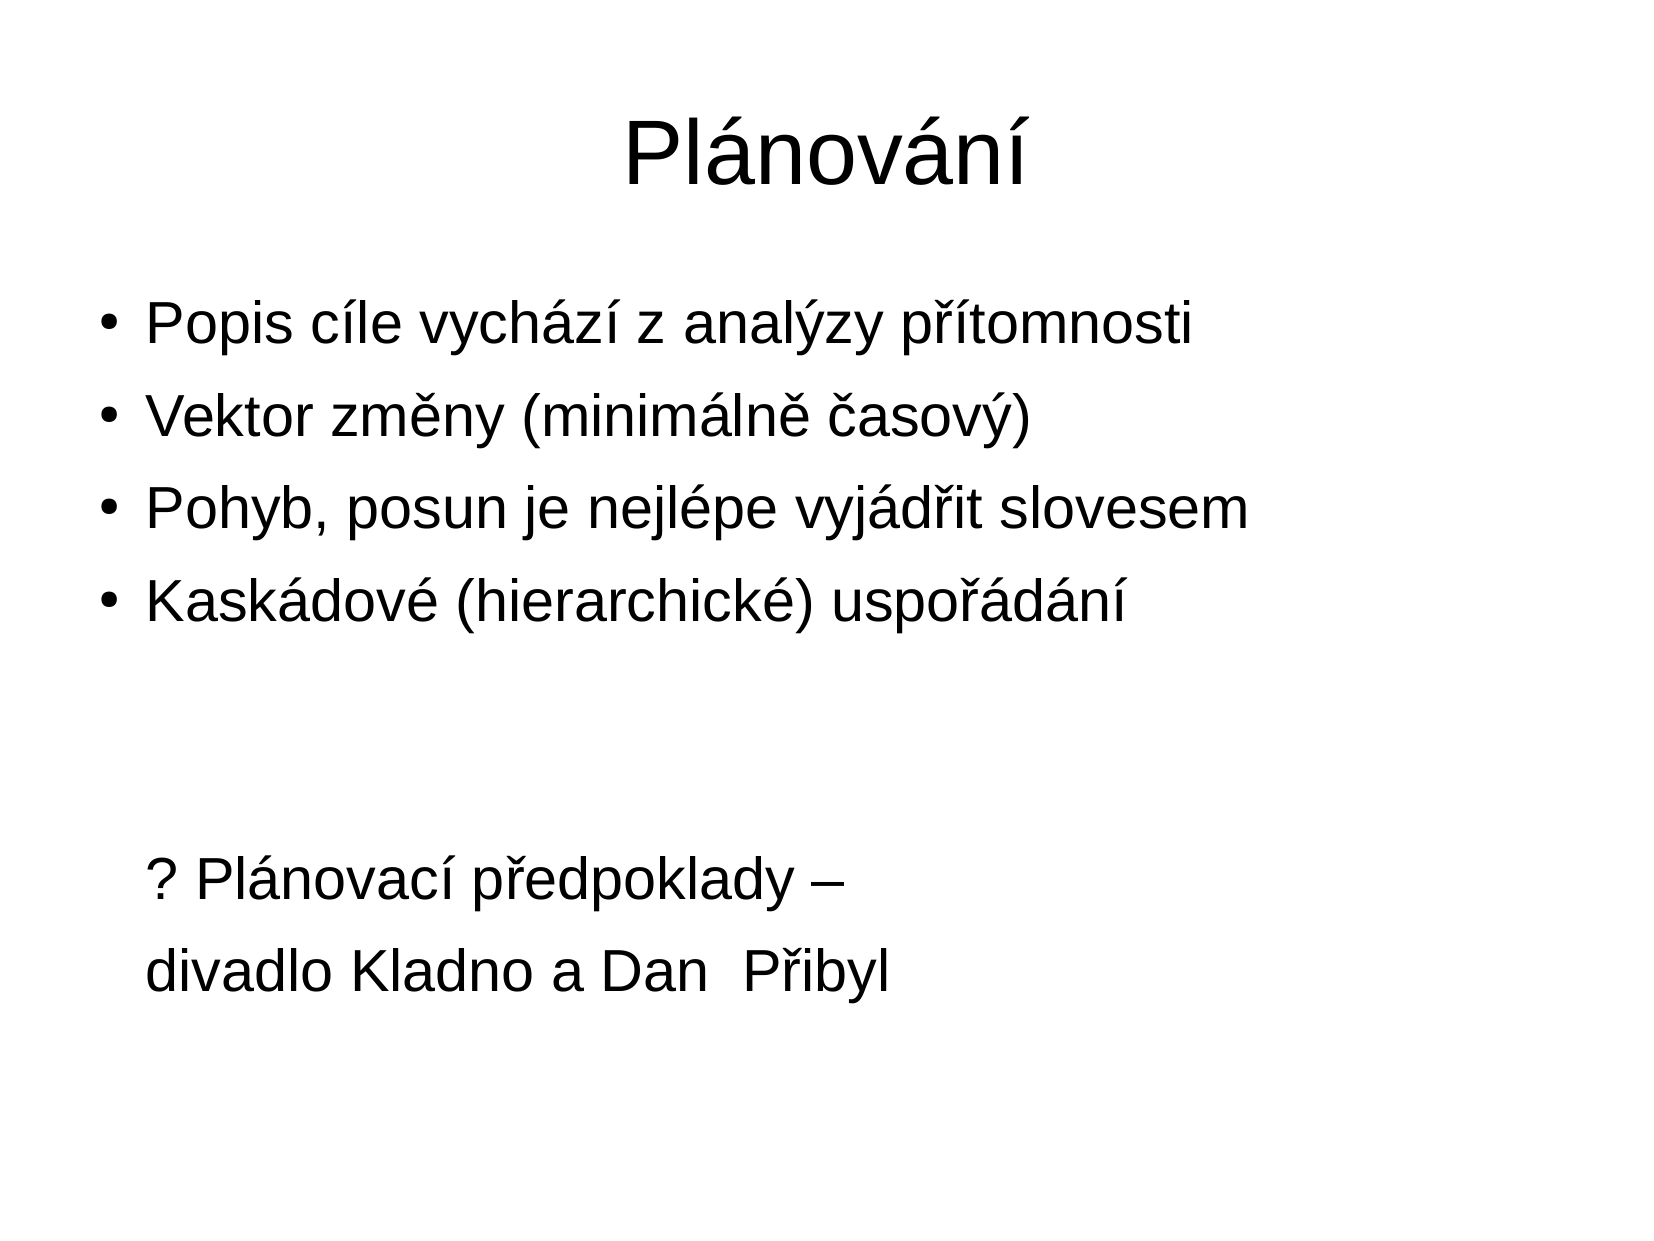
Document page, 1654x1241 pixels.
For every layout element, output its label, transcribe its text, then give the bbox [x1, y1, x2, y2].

title Plánování [82, 49, 1571, 257]
list Popis cíle vychází z analýzy přítomnosti Vektor změny (minimálně časový) Pohyb, posun je nejlépe vyjádřit slovesem Kaskádové (hierarchické) uspořádání ? Plánovací předpoklady – divadlo Kladno a Dan Přibyl [82, 290, 1571, 1010]
